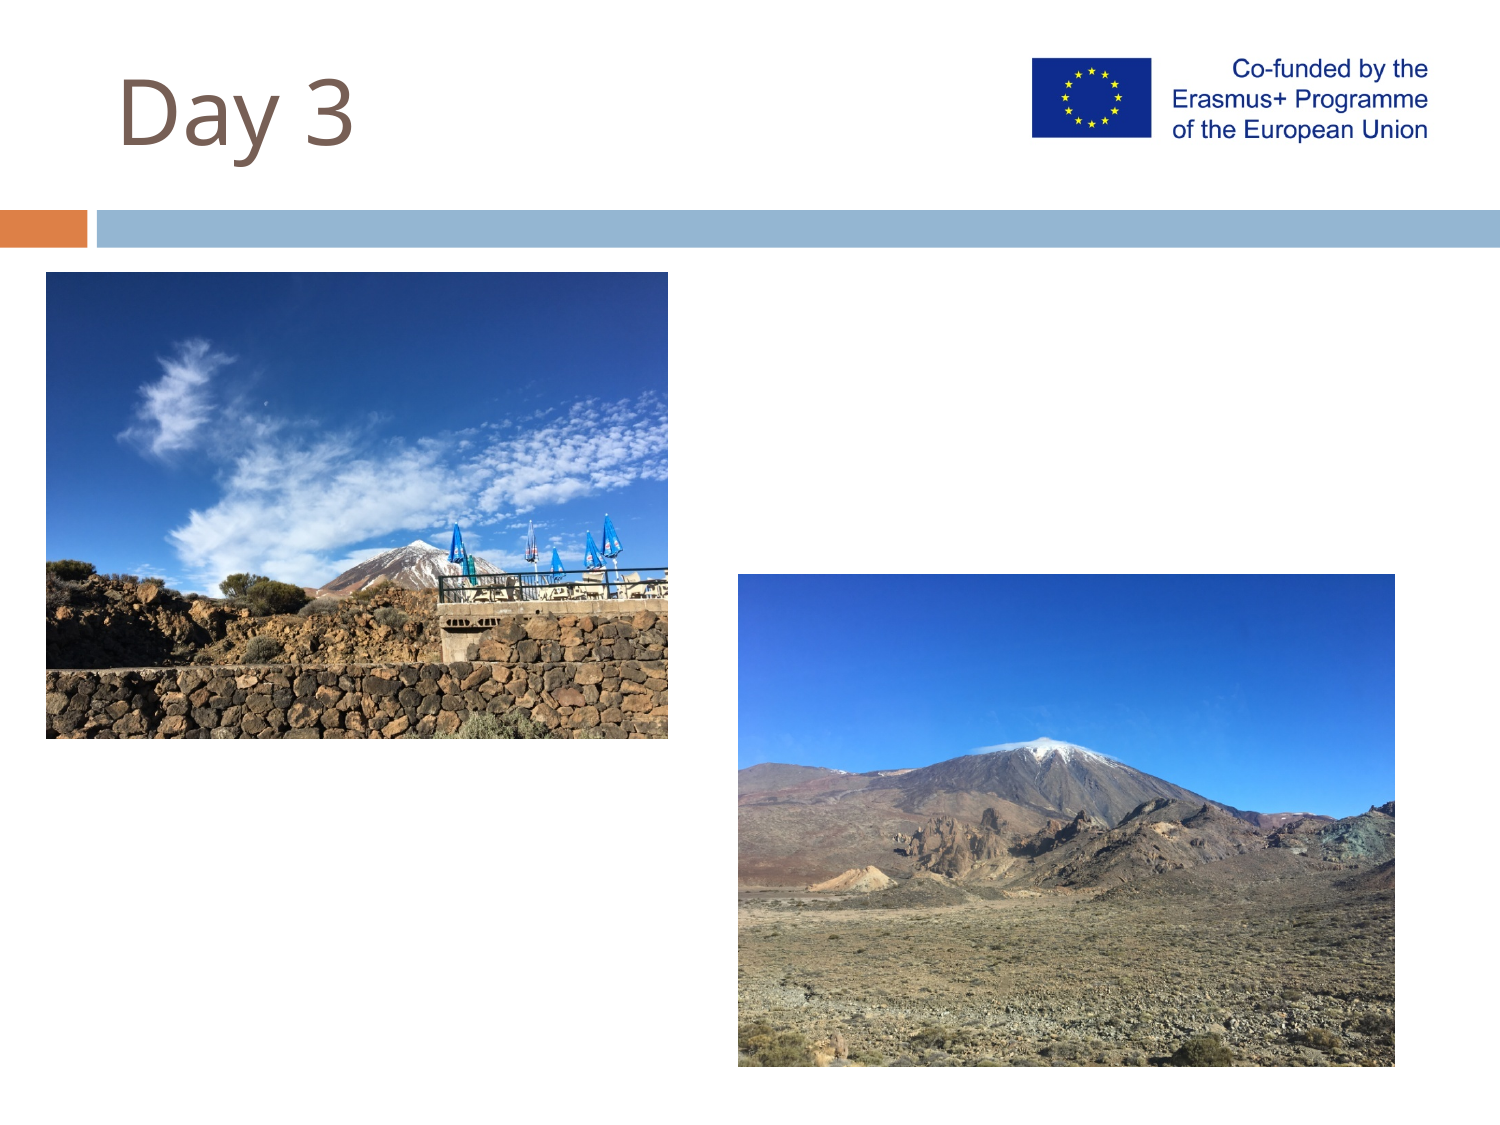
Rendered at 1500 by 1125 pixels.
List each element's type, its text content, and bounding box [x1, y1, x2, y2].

picture [1007, 35, 1448, 161]
picture [46, 272, 668, 739]
picture [738, 574, 1395, 1067]
title Day 3 [100, 46, 1438, 210]
